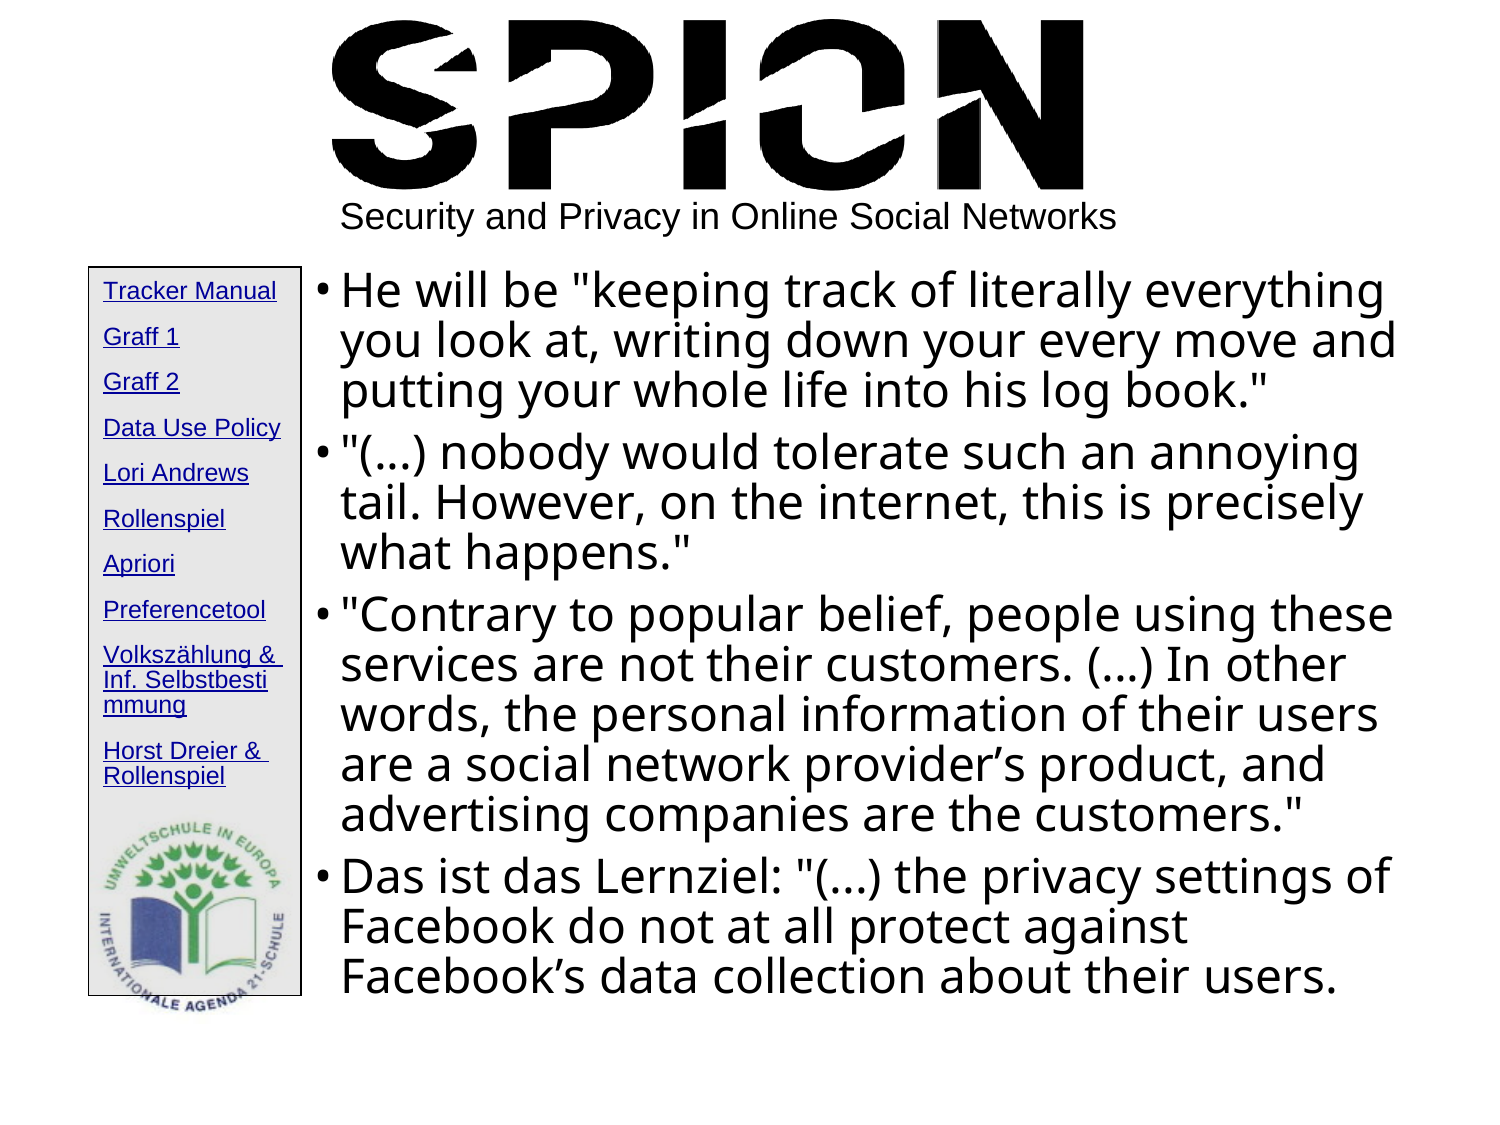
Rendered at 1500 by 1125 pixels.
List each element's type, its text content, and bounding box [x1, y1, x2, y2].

picture [324, 0, 1093, 208]
list He will be "keeping track of literally everything you look at, writing down your every move and putting your whole life into his log book." "(...) nobody would tolerate such an annoying tail. However, on the internet, this is precisely what happens." "Contrary to popular belief, people using these services are not their customers. (...) In other words, the personal information of their users are a social network provider’s product, and advertising companies are the customers." Das ist das Lernziel: "(...) the privacy settings of Facebook do not at all protect against Facebook’s data collection about their users. [312, 267, 1412, 1027]
picture [88, 996, 293, 1024]
